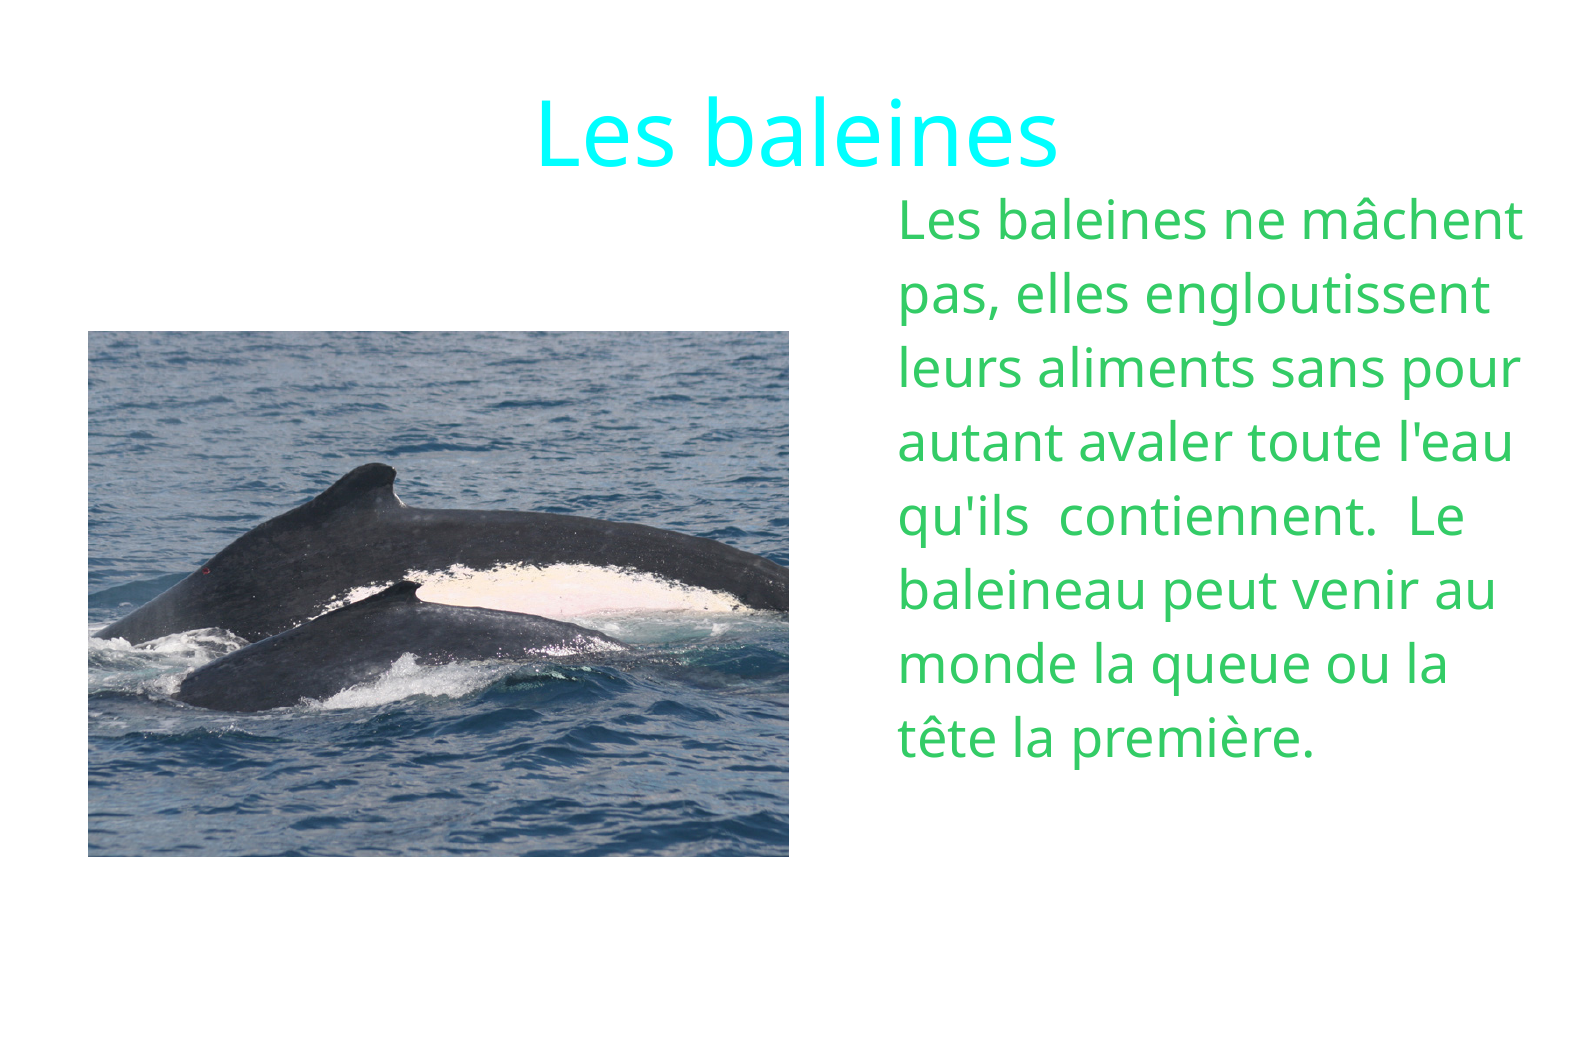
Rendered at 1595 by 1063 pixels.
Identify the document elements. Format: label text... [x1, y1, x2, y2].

picture [88, 331, 789, 857]
list Les baleines ne mâchent pas, elles engloutissent leurs aliments sans pour autant avaler toute l'eau qu'ils contiennent. Le baleineau peut venir au monde la queue ou la tête la première. [826, 181, 1527, 884]
title Les baleines [79, 42, 1515, 220]
